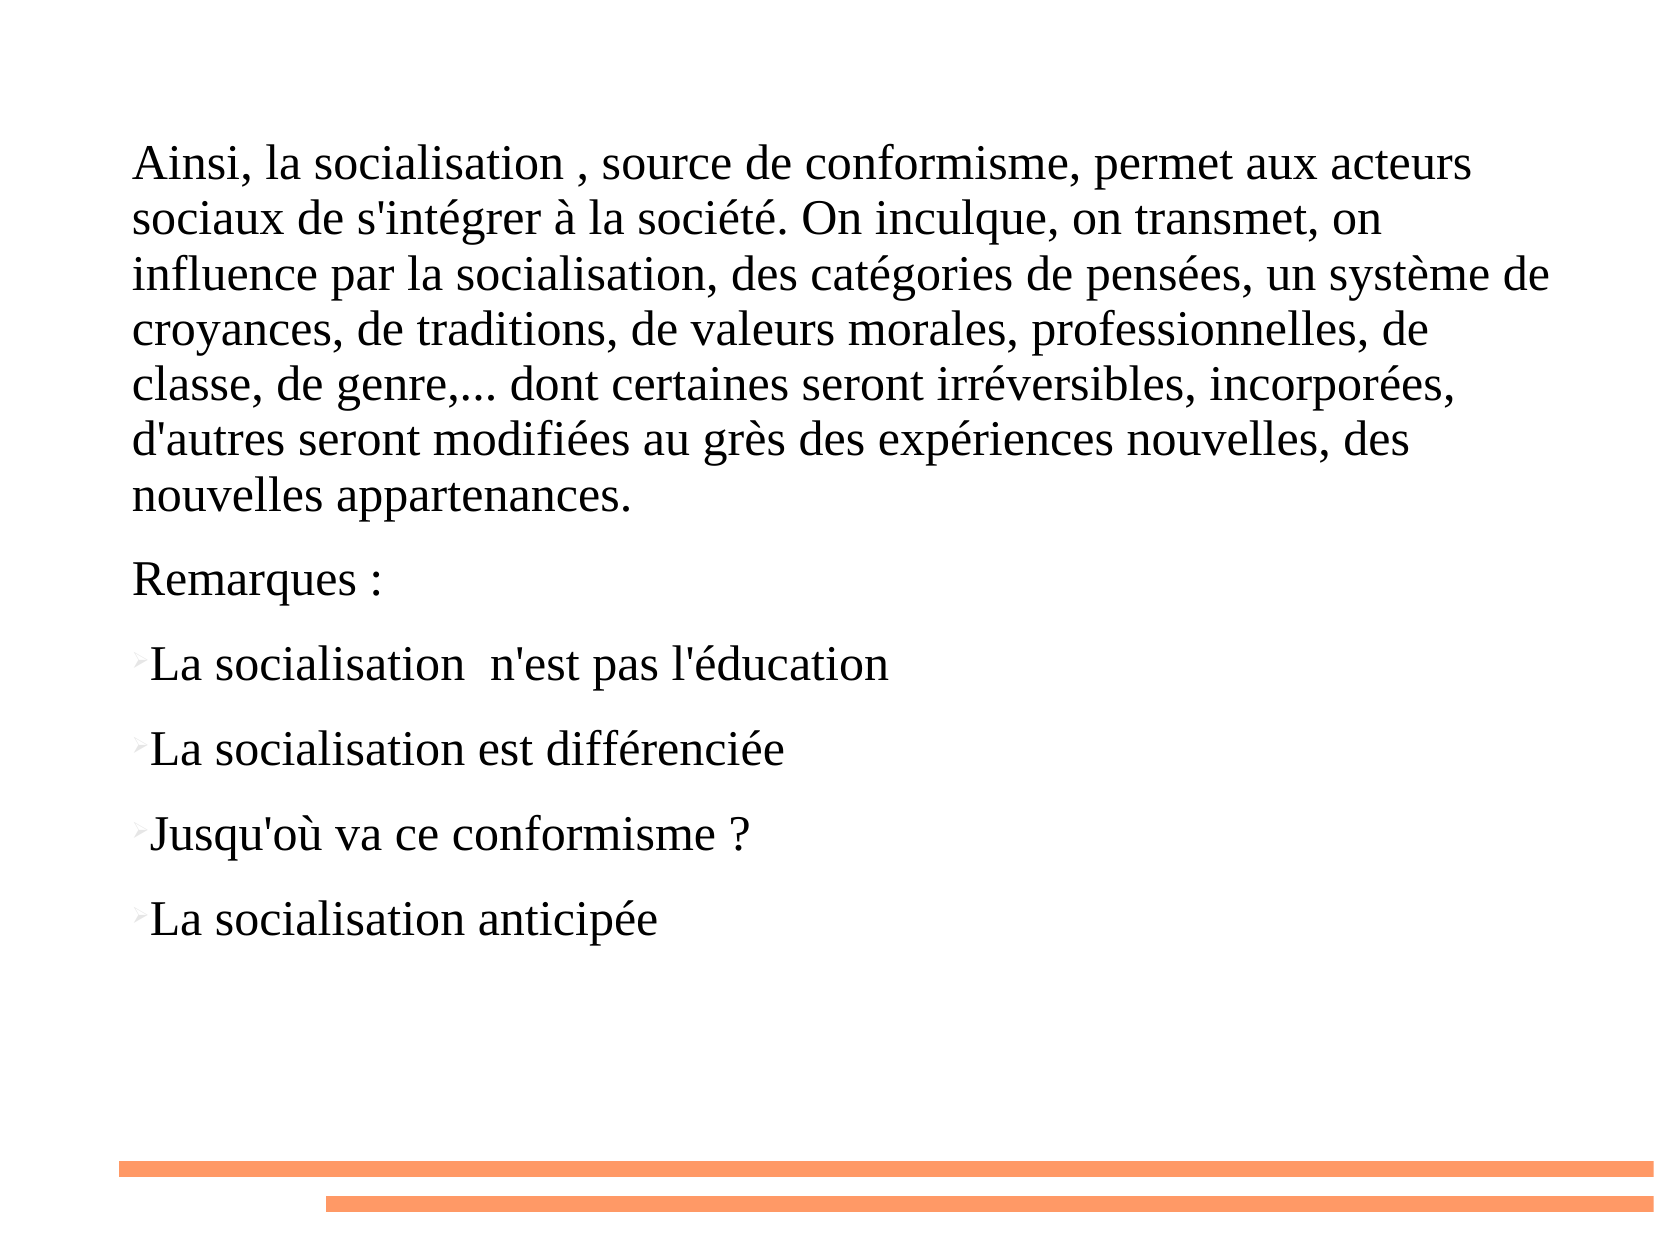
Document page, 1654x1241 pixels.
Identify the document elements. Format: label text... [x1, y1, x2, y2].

list Ainsi, la socialisation , source de conformisme, permet aux acteurs sociaux de s'intégrer à la société. On inculque, on transmet, on influence par la socialisation, des catégories de pensées, un système de croyances, de traditions, de valeurs morales, professionnelles, de classe, de genre,... dont certaines seront irréversibles, incorporées, d'autres seront modifiées au grès des expériences nouvelles, des nouvelles appartenances. Remarques : La socialisation n'est pas l'éducation La socialisation est différenciée Jusqu'où va ce conformisme ? La socialisation anticipée [131, 135, 1571, 1012]
